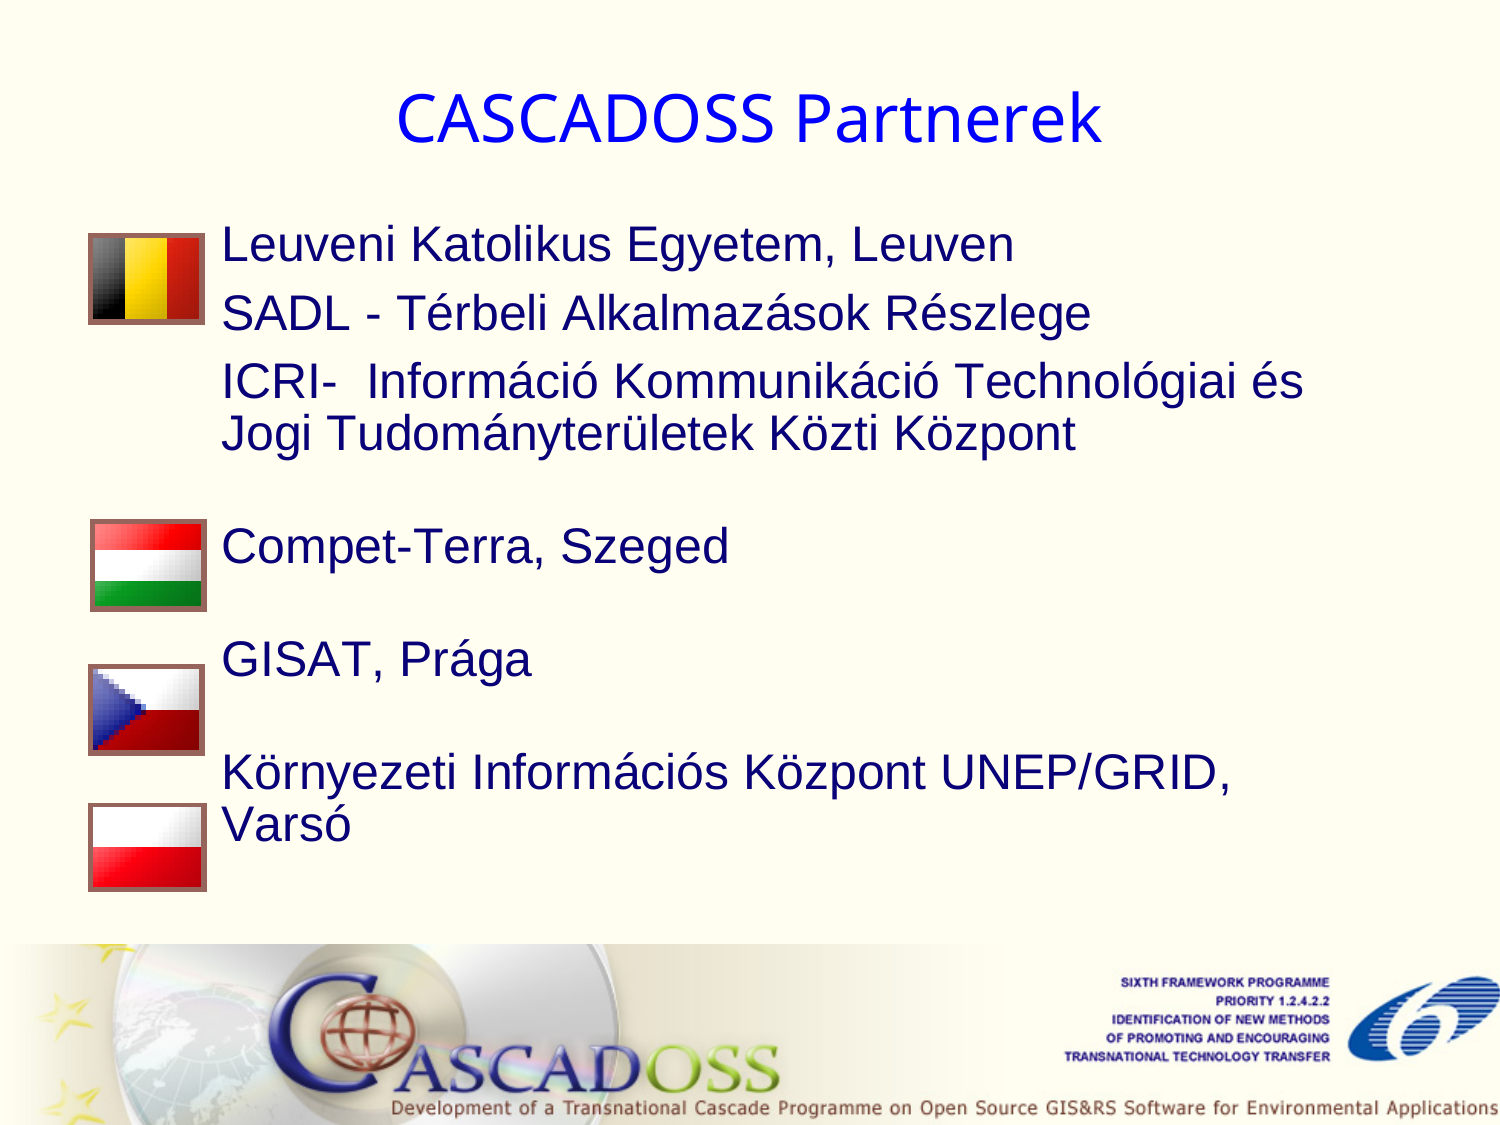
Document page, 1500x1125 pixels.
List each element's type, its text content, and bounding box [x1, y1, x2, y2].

picture [88, 803, 207, 892]
picture [90, 519, 207, 612]
title CASCADOSS Partnerek [75, 28, 1425, 201]
picture [88, 664, 205, 756]
picture [0, 944, 1500, 1125]
picture [88, 233, 205, 325]
list Leuveni Katolikus Egyetem, Leuven SADL - Térbeli Alkalmazások Részlege ICRI- Információ Kommunikáció Technológiai és Jogi Tudományterületek Közti Központ Compet-Terra, Szeged GISAT, Prága Környezeti Információs Központ UNEP/GRID, Varsó [206, 208, 1359, 966]
